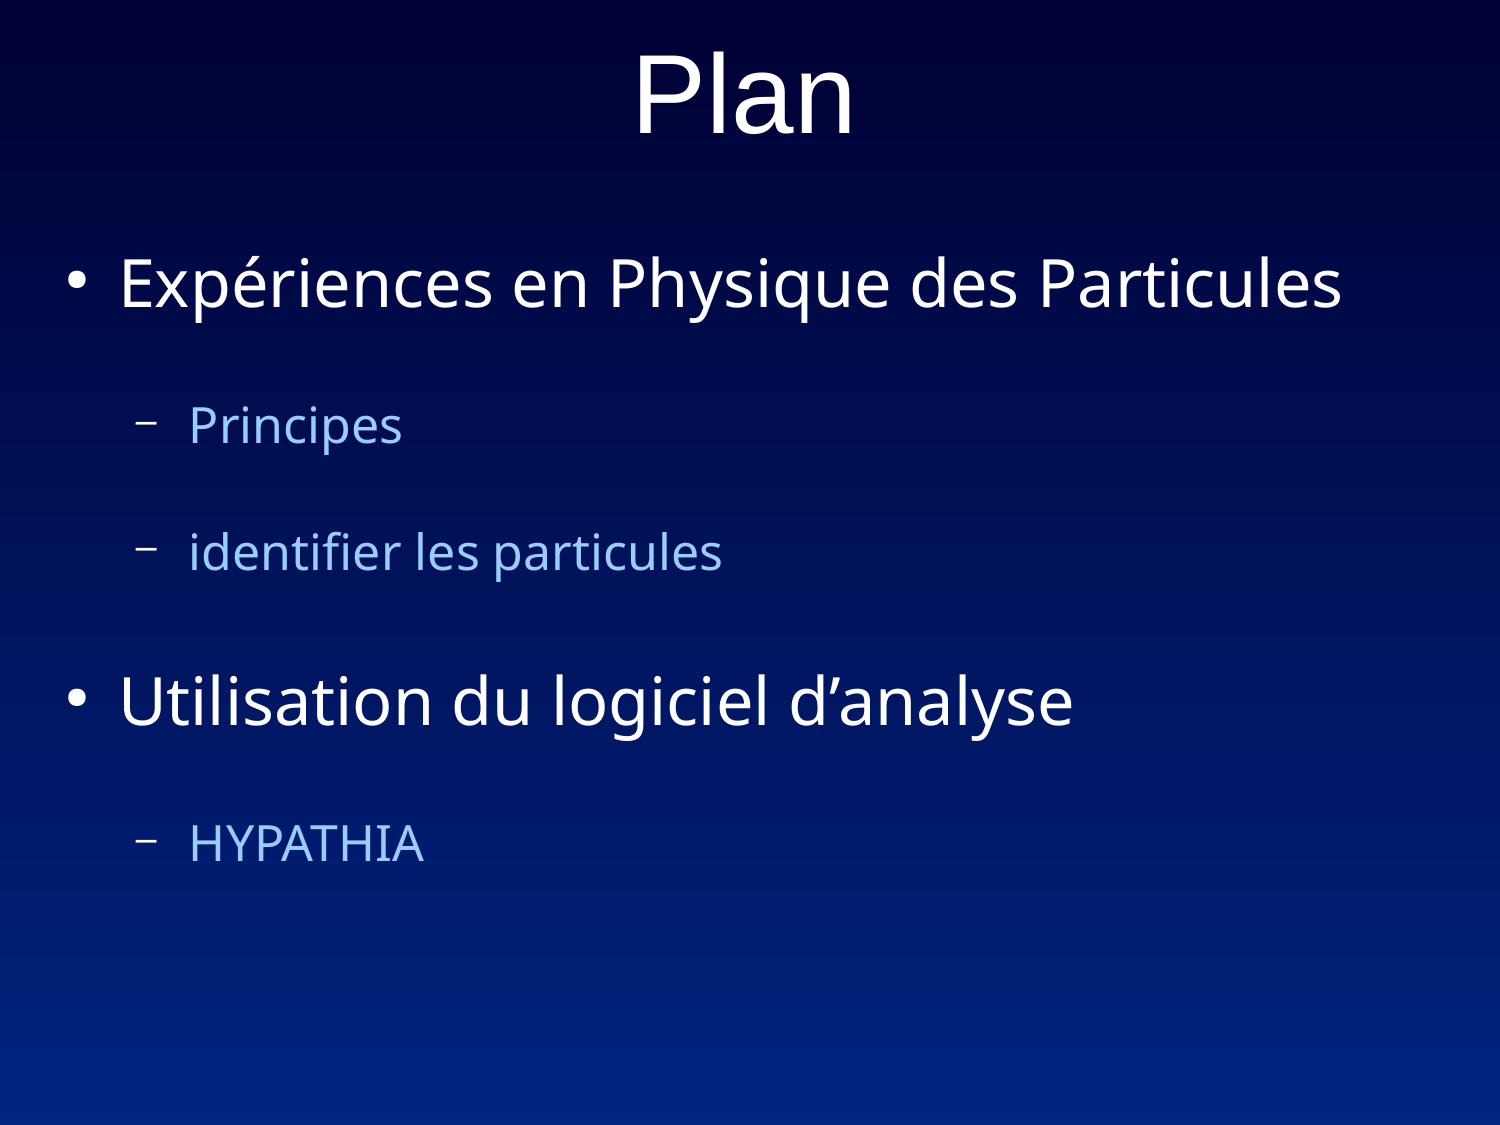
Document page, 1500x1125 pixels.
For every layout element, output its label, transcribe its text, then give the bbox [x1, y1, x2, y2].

title Plan [23, 0, 1465, 221]
list Expériences en Physique des Particules Principes identifier les particules Utilisation du logiciel d’analyse HYPATHIA [47, 190, 1453, 934]
